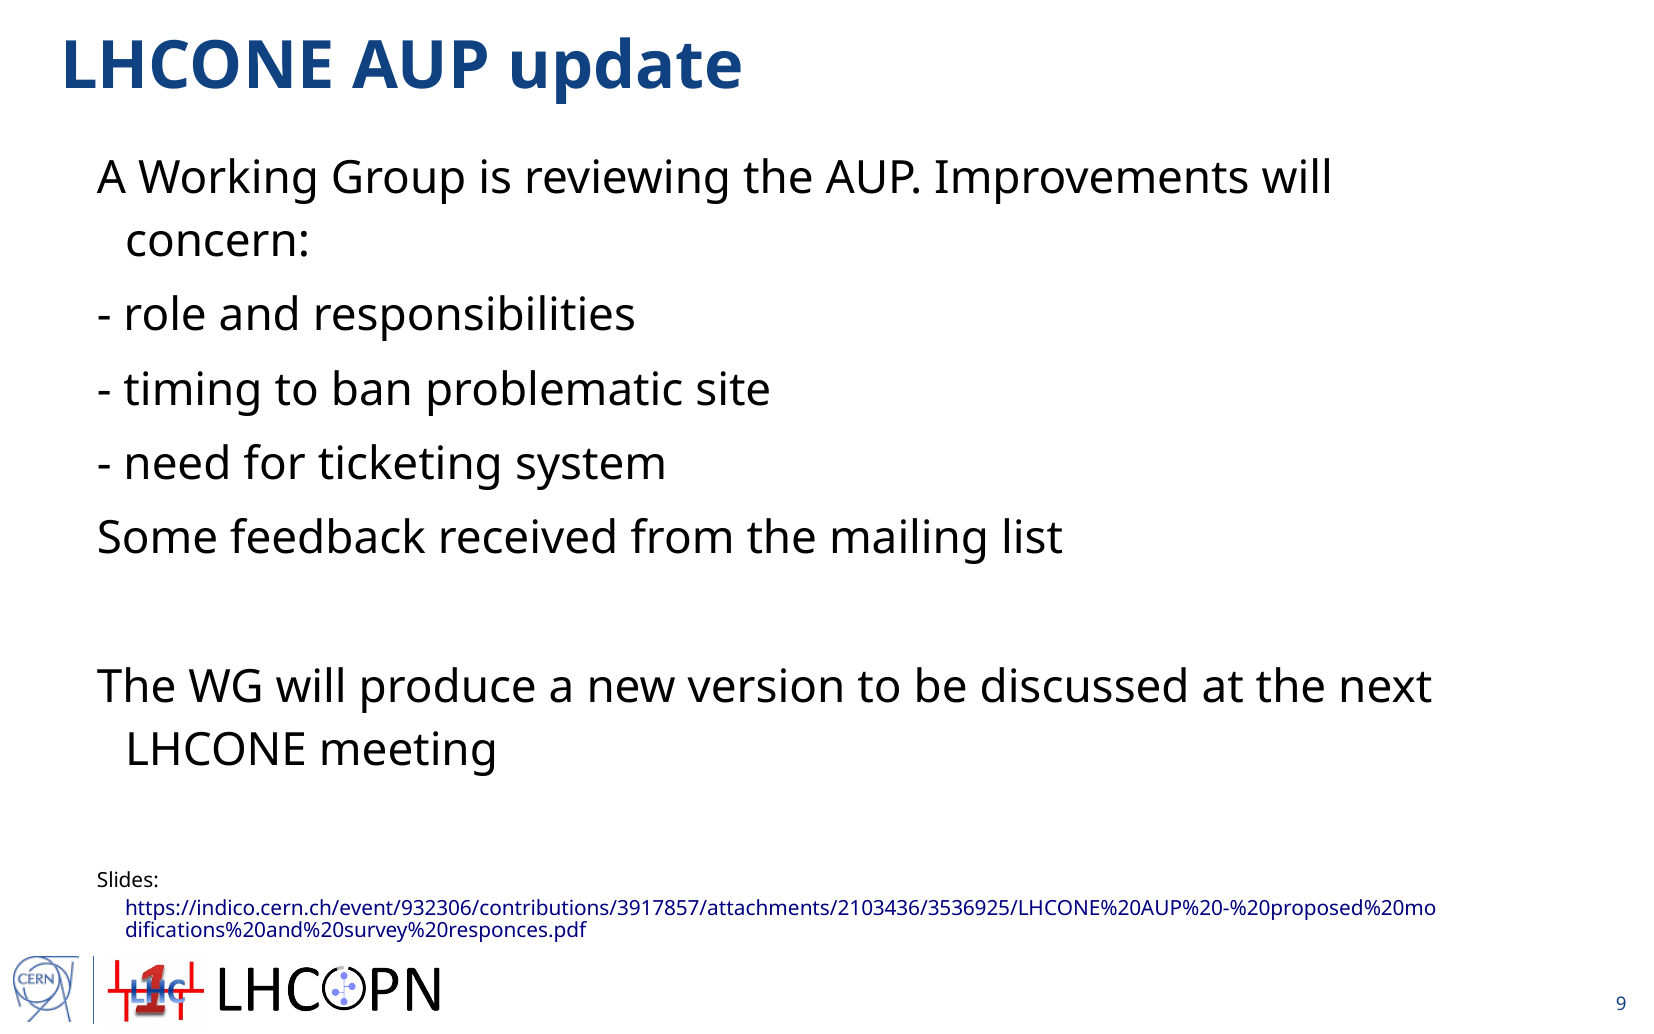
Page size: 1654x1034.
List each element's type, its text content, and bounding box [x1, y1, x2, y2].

picture [13, 956, 79, 1032]
text_box A Working Group is reviewing the AUP. Improvements will concern: - role and responsibilities - timing to ban problematic site - need for ticketing system Some feedback received from the mailing list The WG will produce a new version to be discussed at the next LHCONE meeting Slides: https://indico.cern.ch/event/932306/contributions/3917857/attachments/2103436/3536925/LHCONE%20AUP%20-%20proposed%20modifications%20and%20survey%20responces.pdf [82, 137, 1463, 1032]
title LHCONE AUP update [60, 0, 1528, 138]
